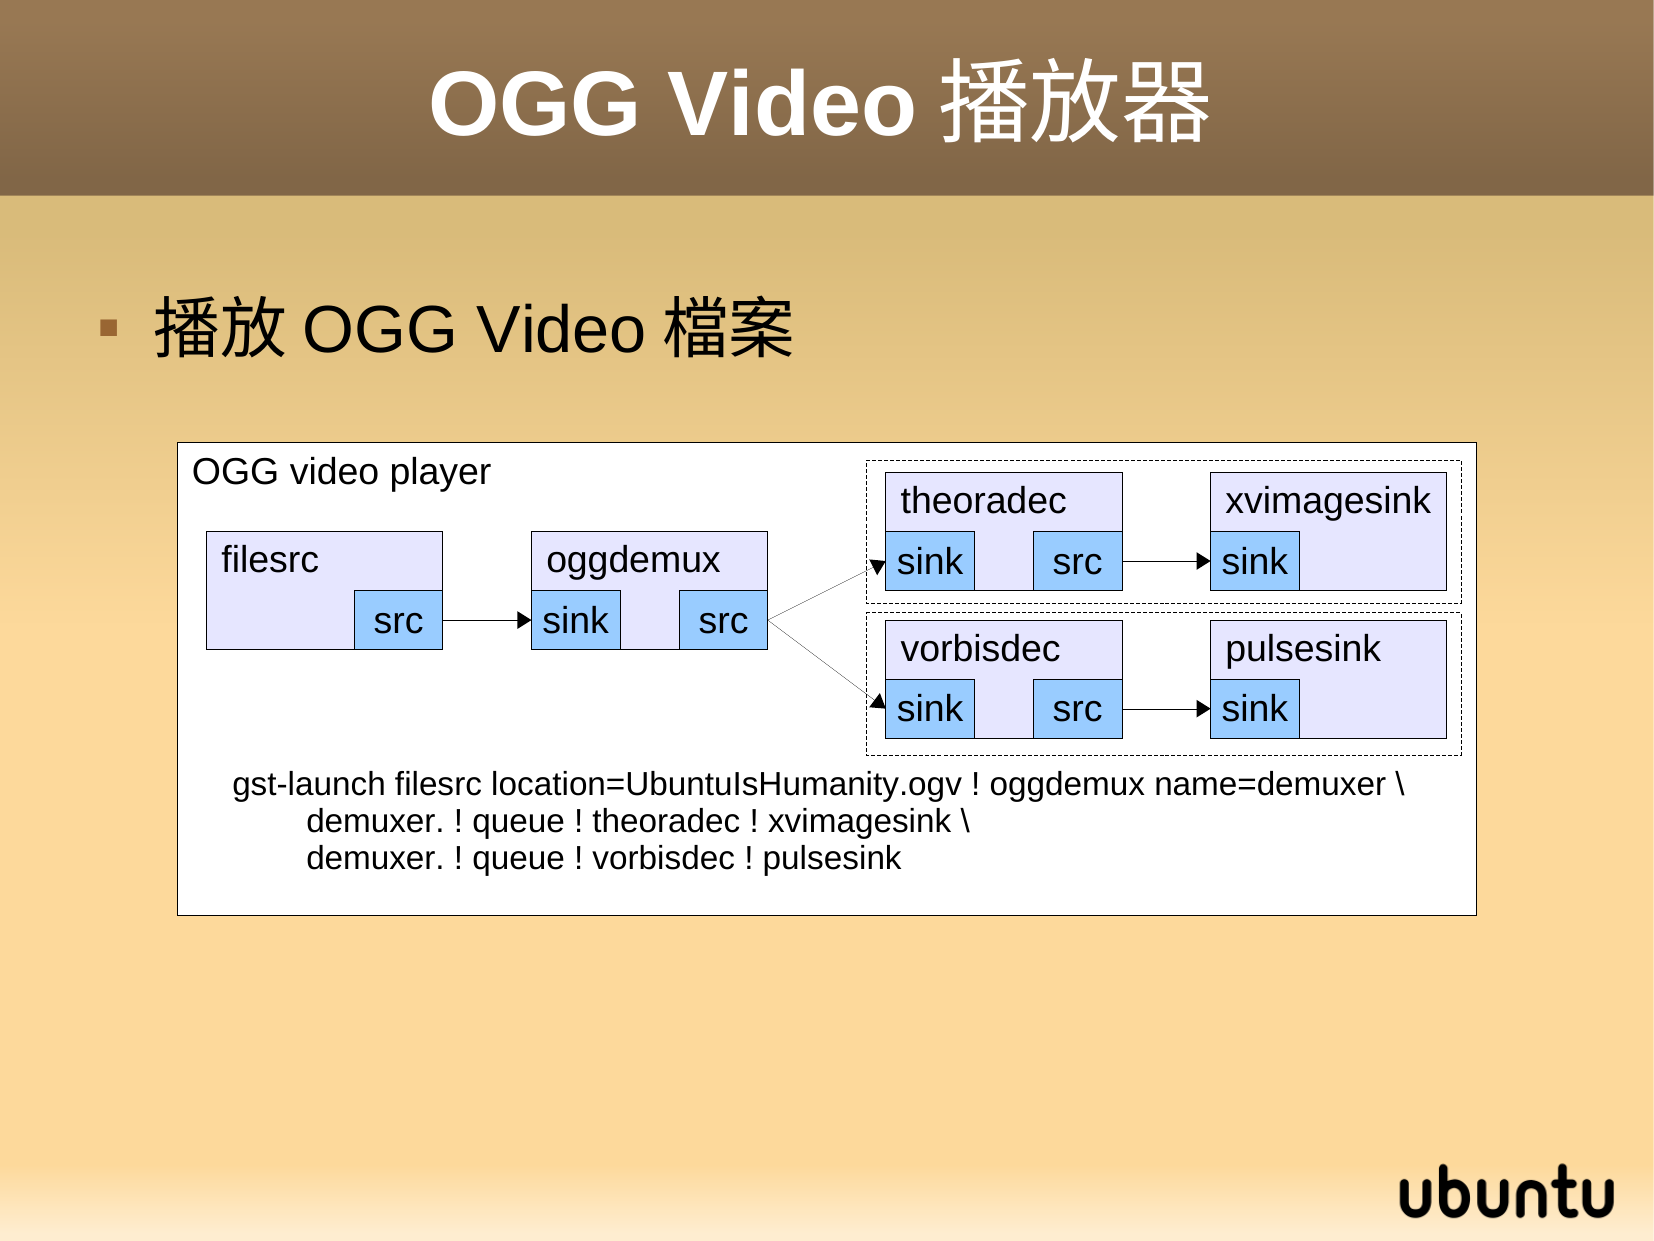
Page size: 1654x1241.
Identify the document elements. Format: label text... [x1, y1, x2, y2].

title OGG Video播放器 [76, 0, 1565, 208]
list 播放OGG Video檔案 [82, 290, 1571, 1094]
picture [0, 0, 1654, 1241]
